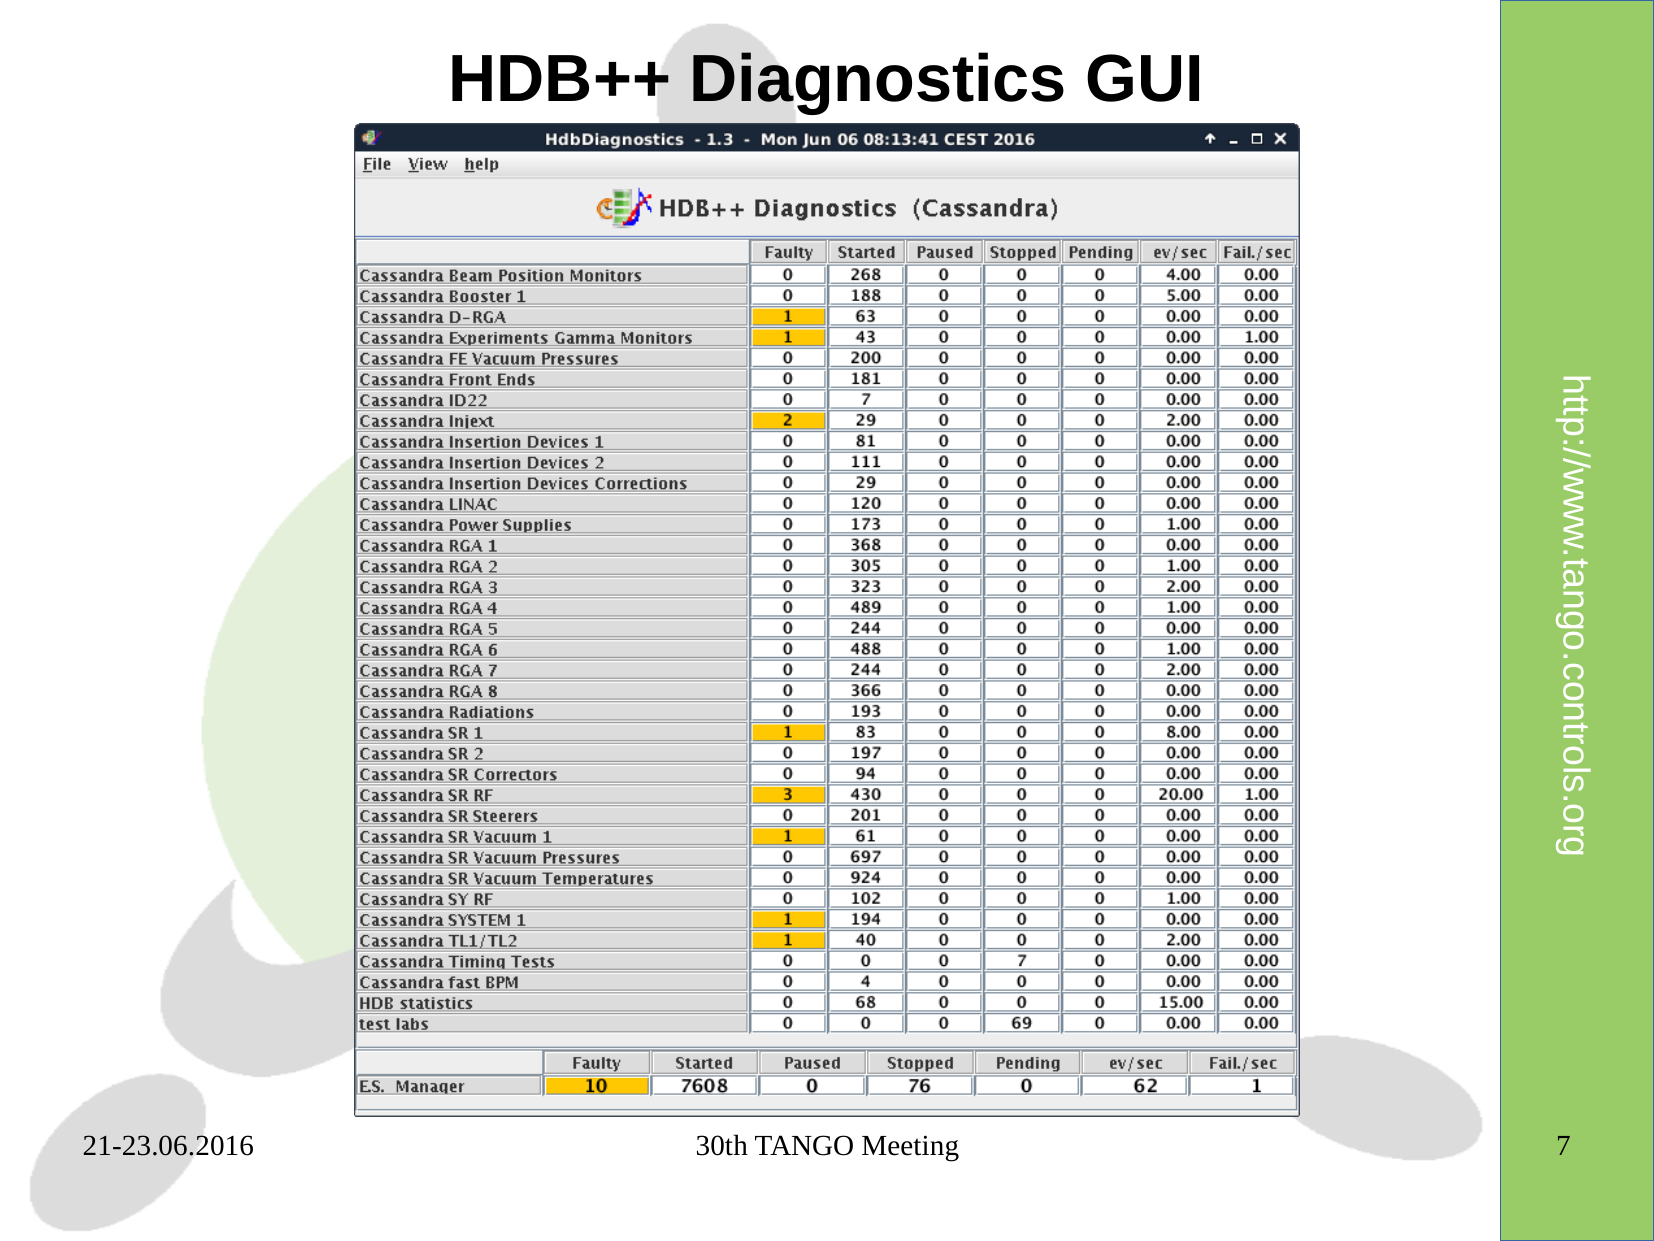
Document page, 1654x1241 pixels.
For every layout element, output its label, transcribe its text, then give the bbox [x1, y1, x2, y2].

picture [0, 1, 1500, 1241]
text_box HDB++ Diagnostics GUI [339, 33, 1315, 123]
